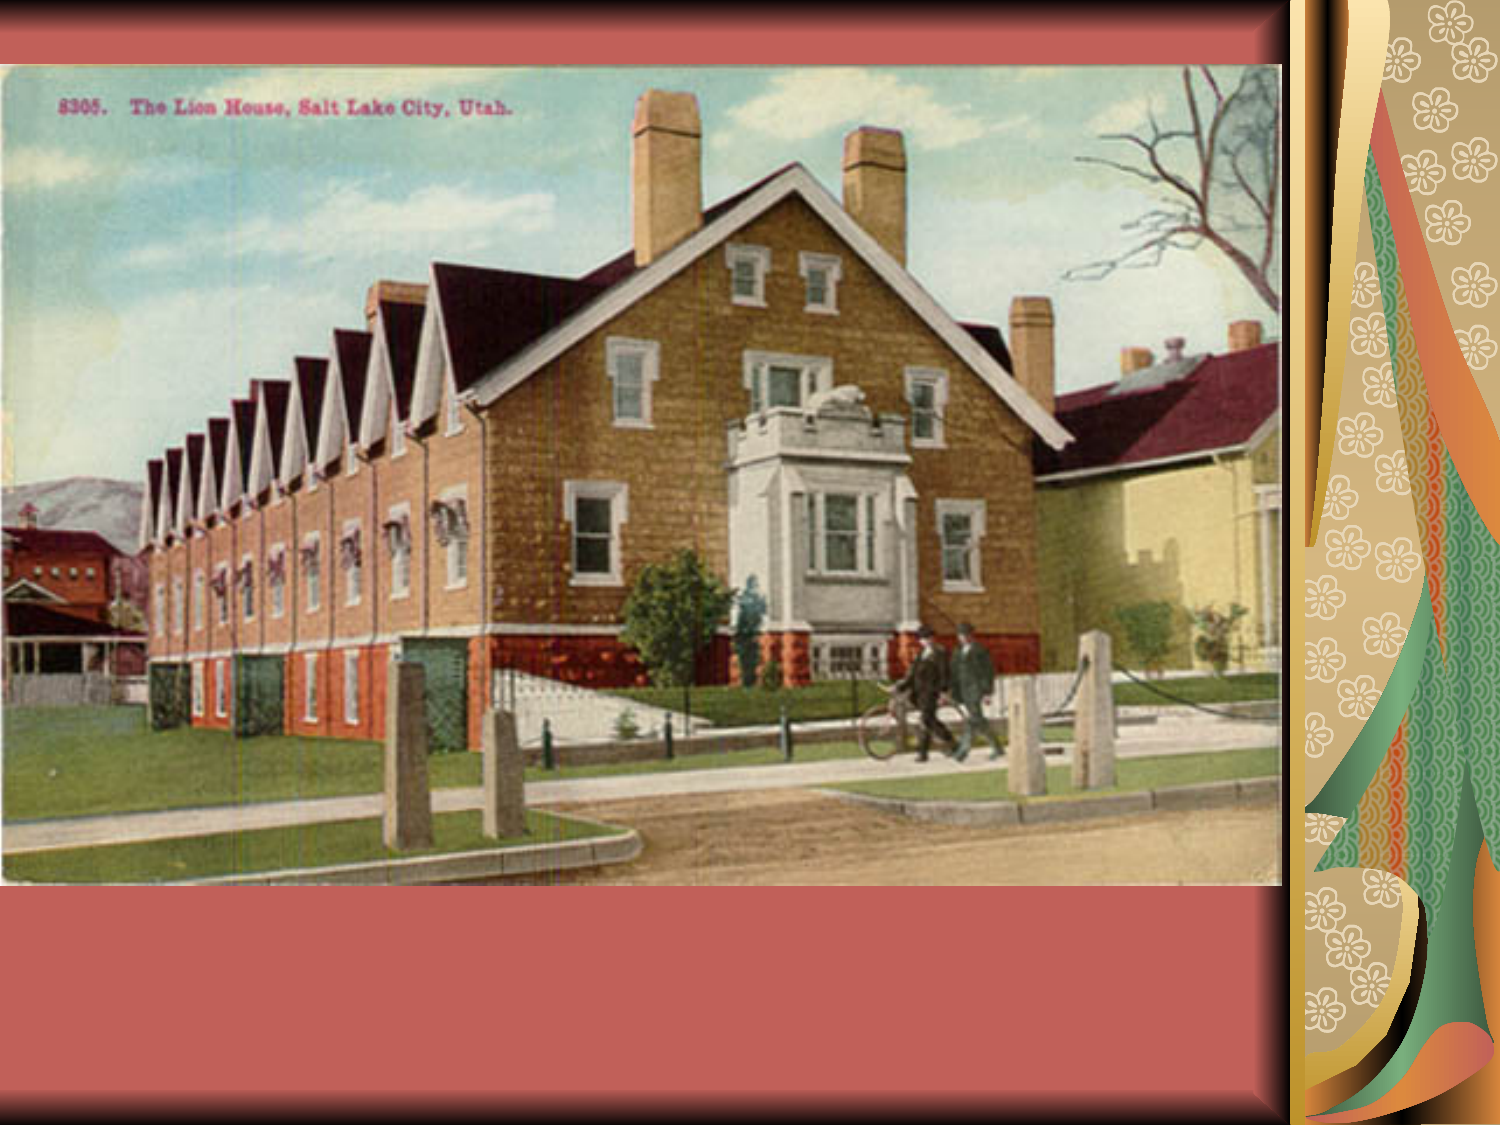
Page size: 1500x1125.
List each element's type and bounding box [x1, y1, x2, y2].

picture [0, 64, 1282, 886]
picture [1314, 144, 1500, 936]
